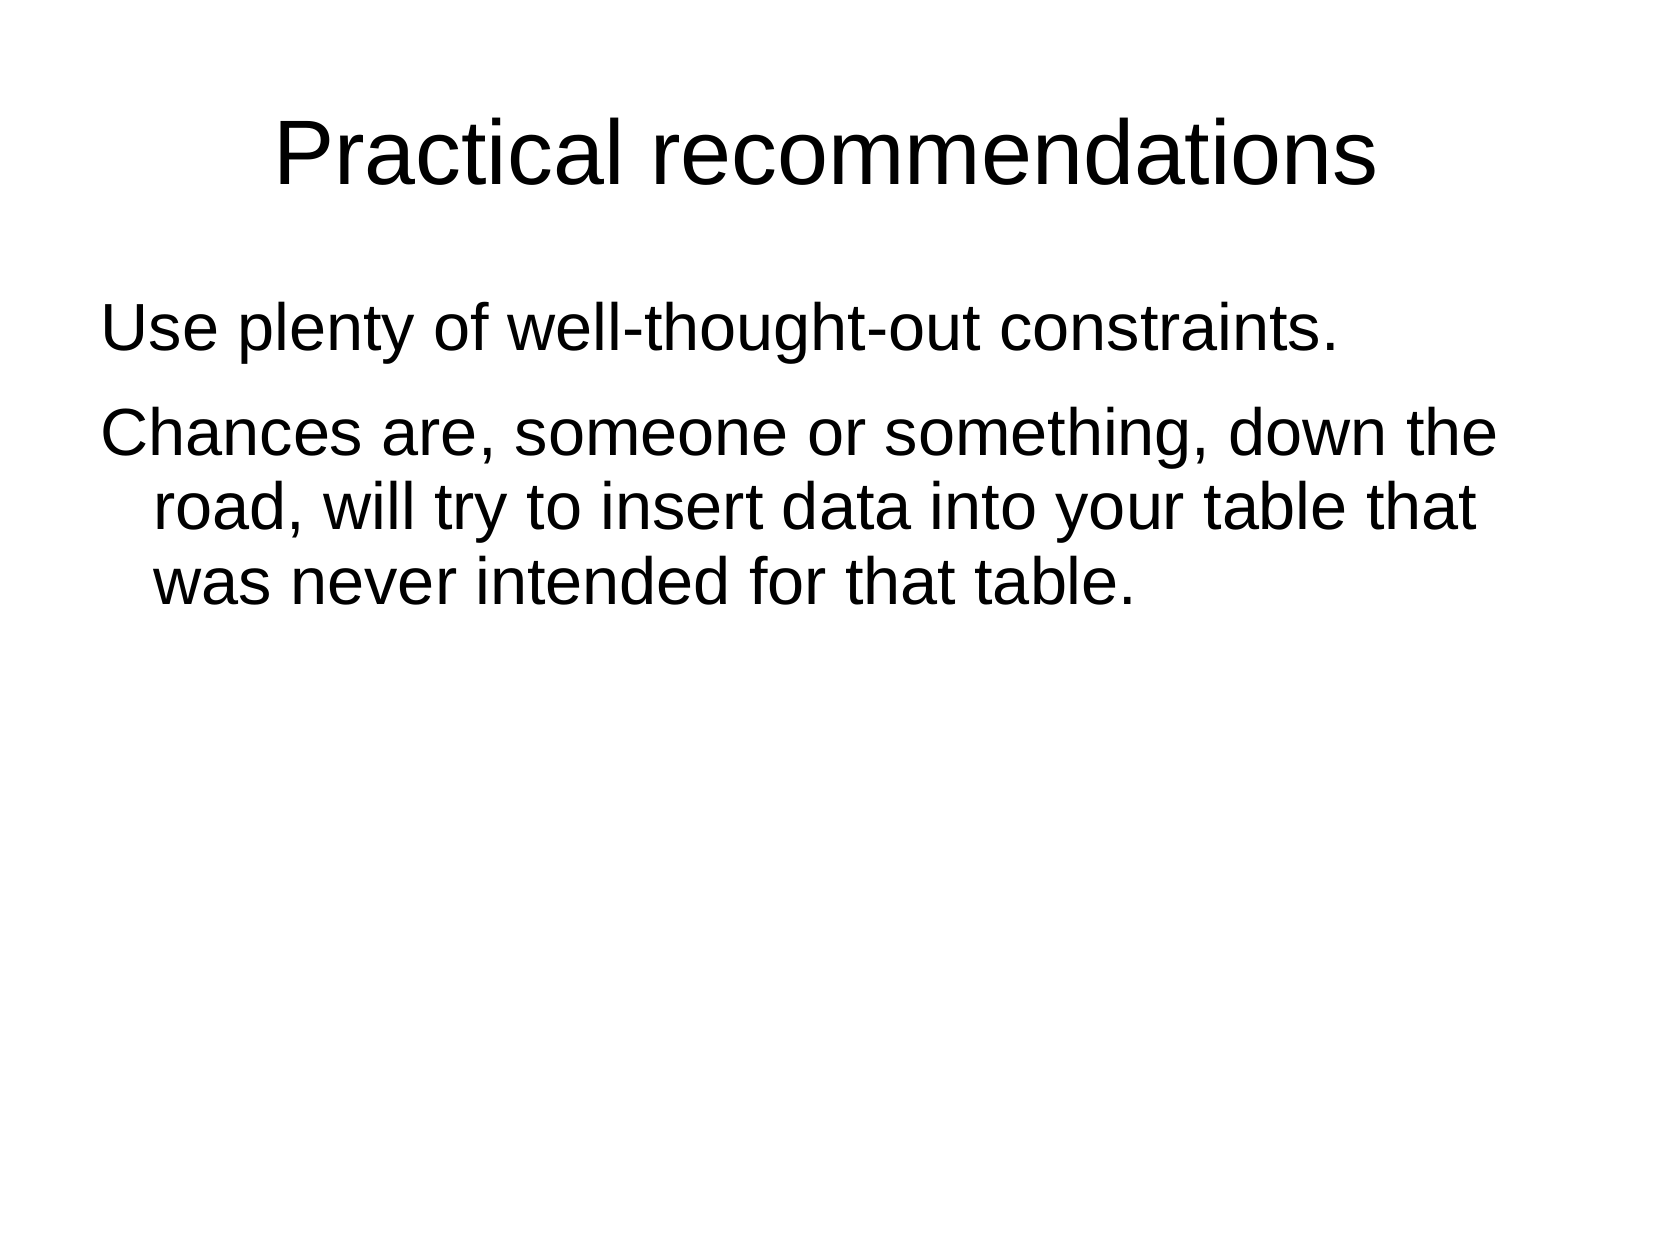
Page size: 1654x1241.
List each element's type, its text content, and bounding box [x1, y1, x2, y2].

title Practical recommendations [82, 56, 1571, 250]
list Use plenty of well-thought-out constraints. Chances are, someone or something, down the road, will try to insert data into your table that was never intended for that table. [82, 290, 1571, 1094]
